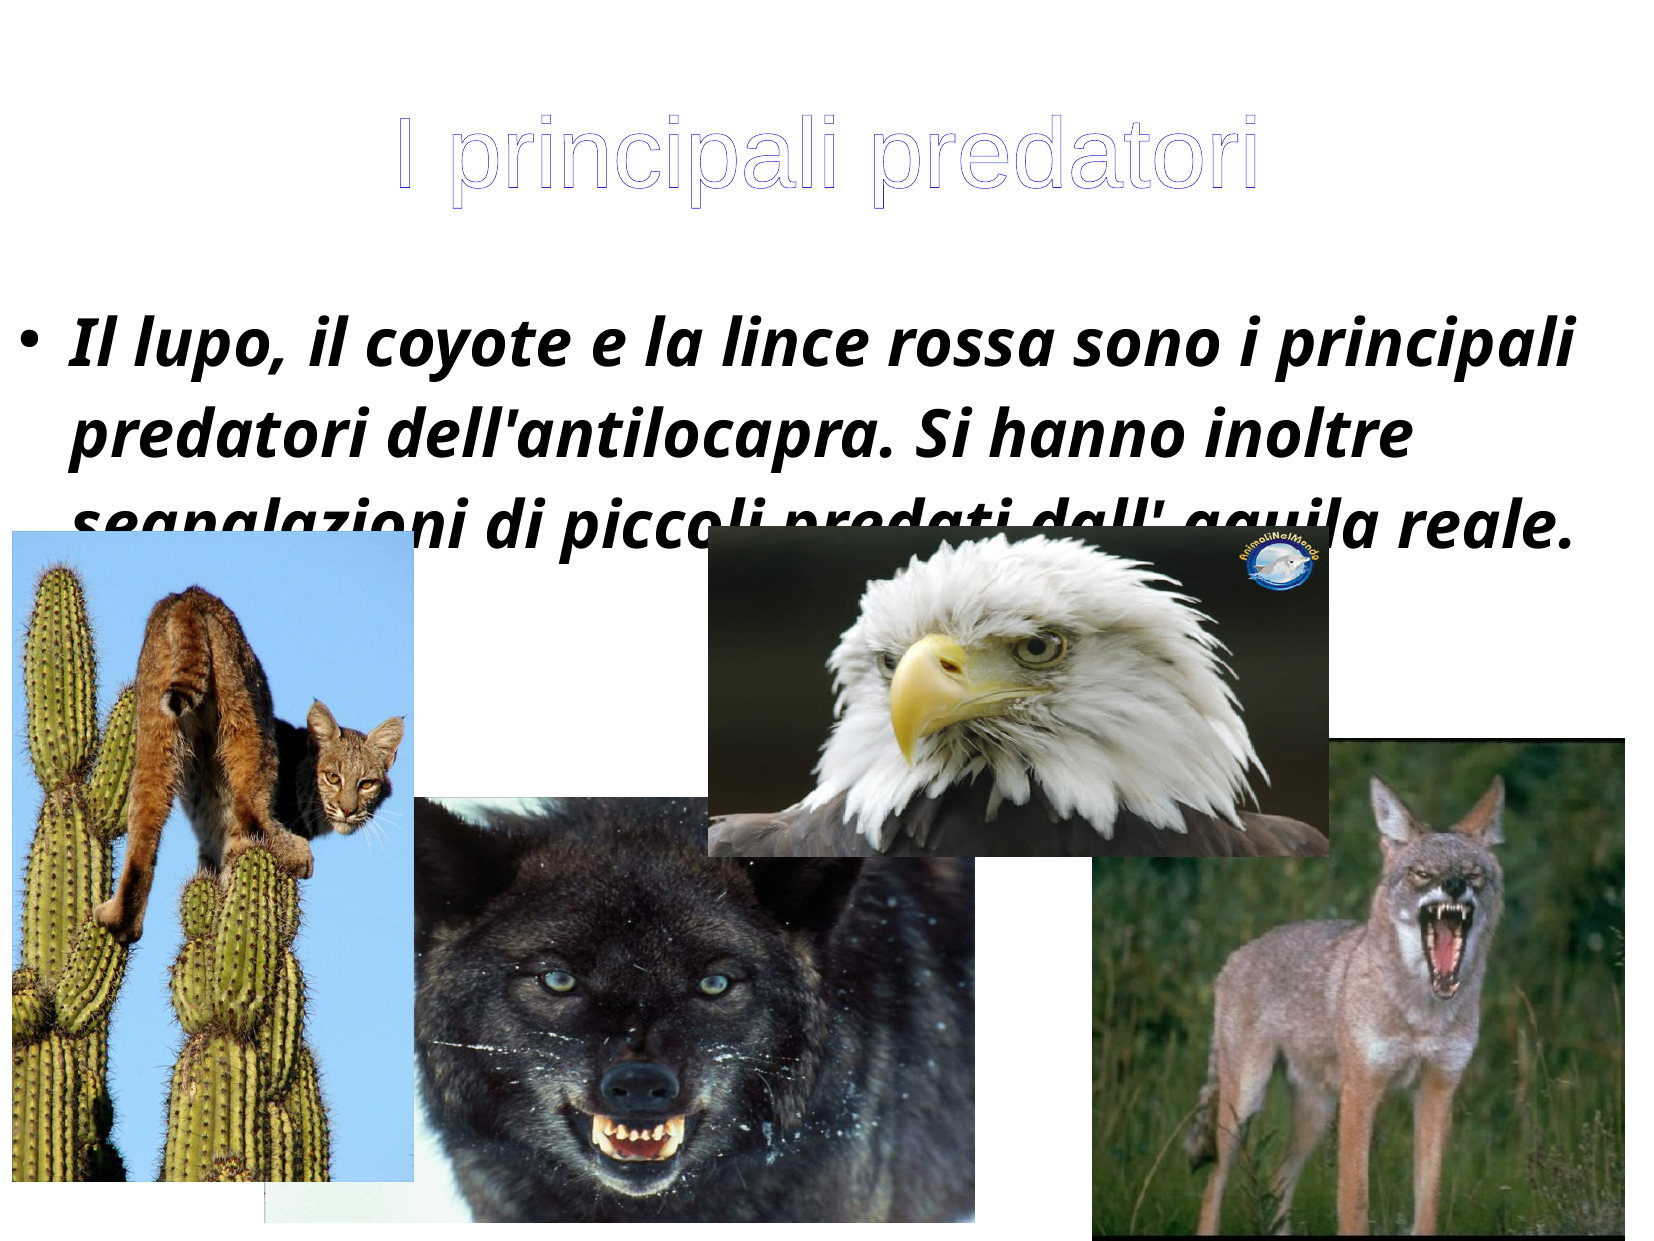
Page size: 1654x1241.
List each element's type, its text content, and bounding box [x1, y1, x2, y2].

title I principali predatori [82, 49, 1571, 257]
picture [12, 526, 1625, 1241]
list Il lupo, il coyote e la lince rossa sono i principali predatori dell'antilocapra. Si hanno inoltre segnalazioni di piccoli predati dall' aquila reale. [0, 295, 1654, 1241]
